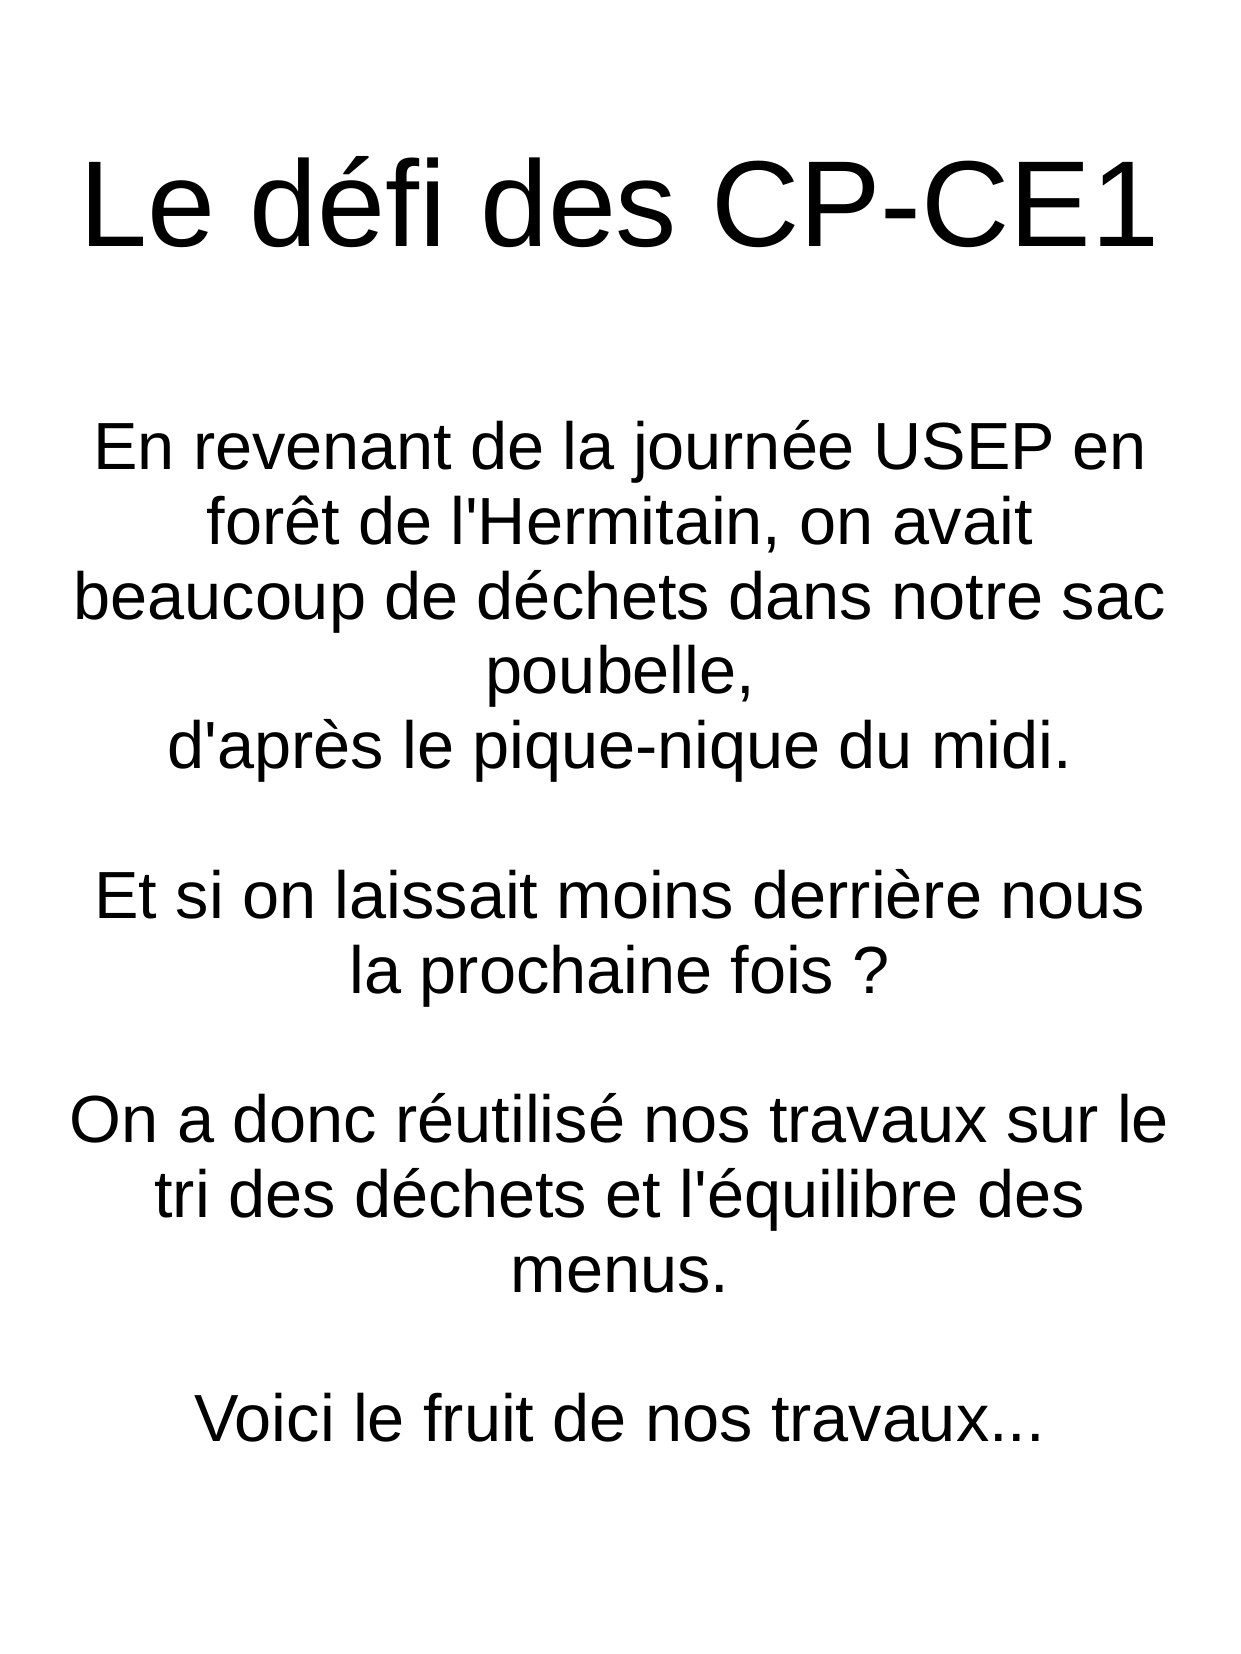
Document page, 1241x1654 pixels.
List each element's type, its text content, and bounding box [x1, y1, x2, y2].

title Le défi des CP-CE1 [62, 65, 1179, 342]
subtitle En revenant de la journée USEP en forêt de l'Hermitain, on avait beaucoup de déchets dans notre sac poubelle, d'après le pique-nique du midi. Et si on laissait moins derrière nous la prochaine fois ? On a donc réutilisé nos travaux sur le tri des déchets et l'équilibre des menus. Voici le fruit de nos travaux... [62, 386, 1179, 1479]
